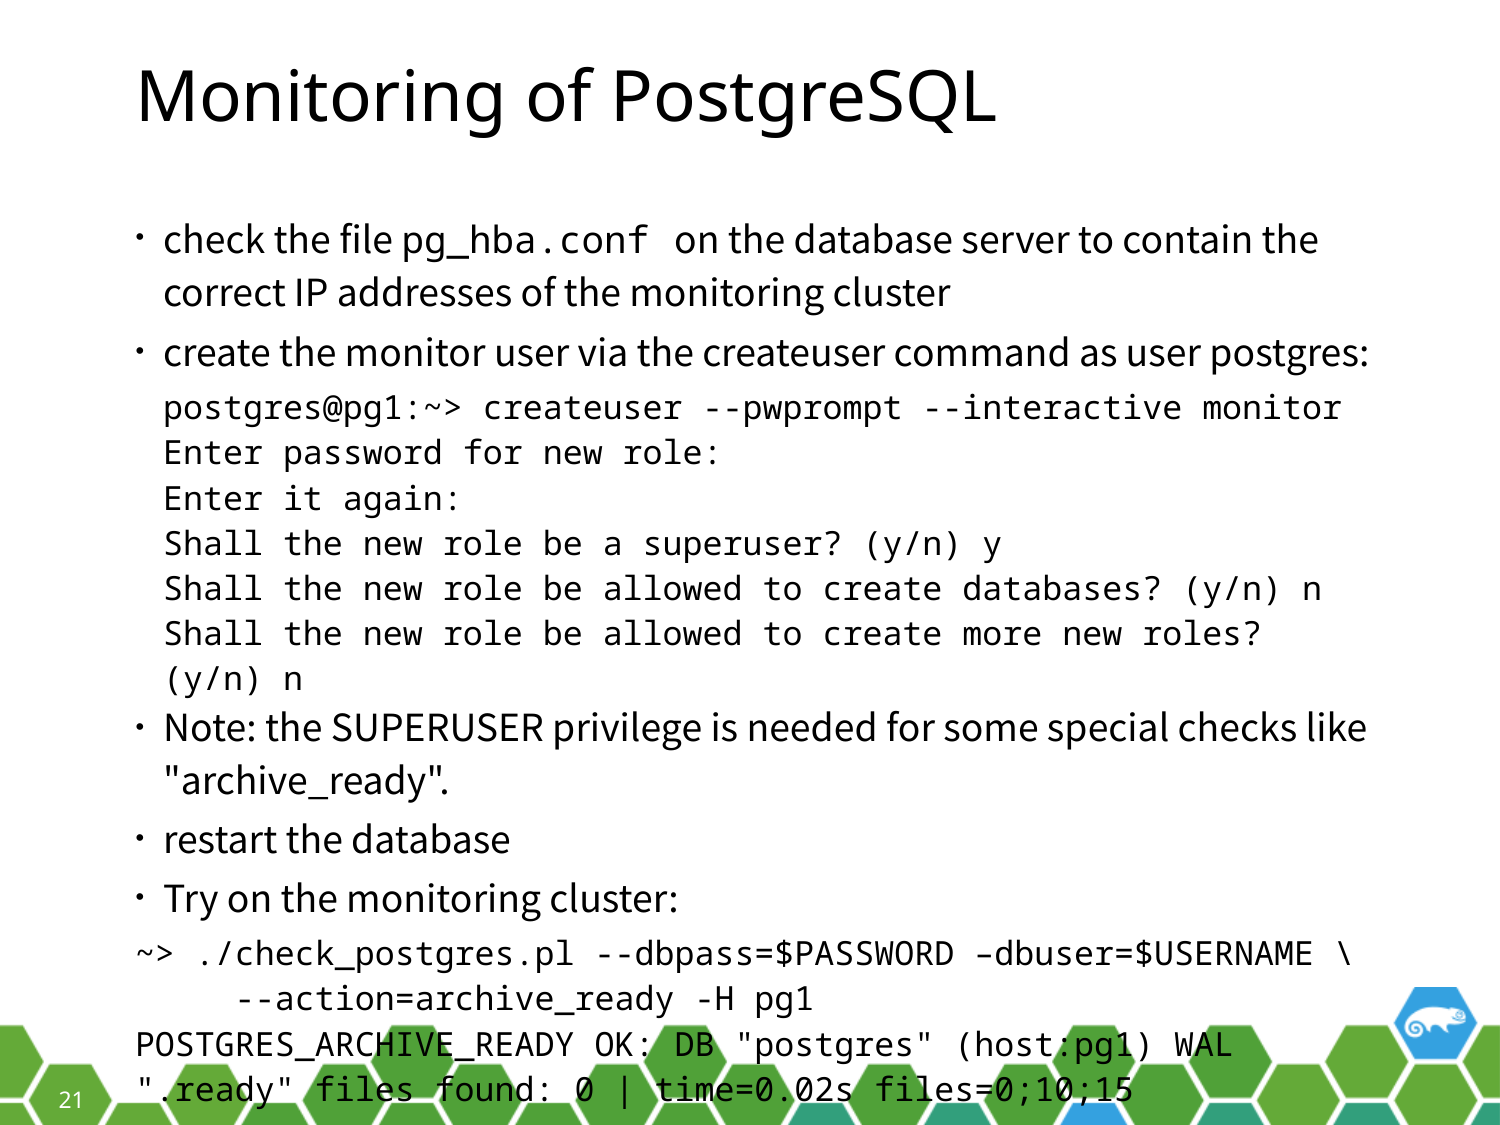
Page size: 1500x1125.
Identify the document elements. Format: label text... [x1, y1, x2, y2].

picture [639, 994, 648, 1008]
picture [719, 987, 729, 996]
picture [0, 987, 1500, 1125]
list check the file pg_hba.conf on the database server to contain the correct IP addresses of the monitoring cluster create the monitor user via the createuser command as user postgres: postgres@pg1:~> createuser --pwprompt --interactive monitor Enter password for new role: Enter it again: Shall the new role be a superuser? (y/n) y Shall the new role be allowed to create databases? (y/n) n Shall the new role be allowed to create more new roles? (y/n) n Note: the SUPERUSER privilege is needed for some special checks like "archive_ready". restart the database Try on the monitoring cluster: ~> ./check_postgres.pl --dbpass=$PASSWORD –dbuser=$USERNAME \ --action=archive_ready -H pg1 POSTGRES_ARCHIVE_READY OK: DB "postgres" (host:pg1) WAL ".ready" files found: 0 | time=0.02s files=0;10;15 [135, 208, 1372, 862]
title Monitoring of PostgreSQL [135, 12, 1372, 175]
